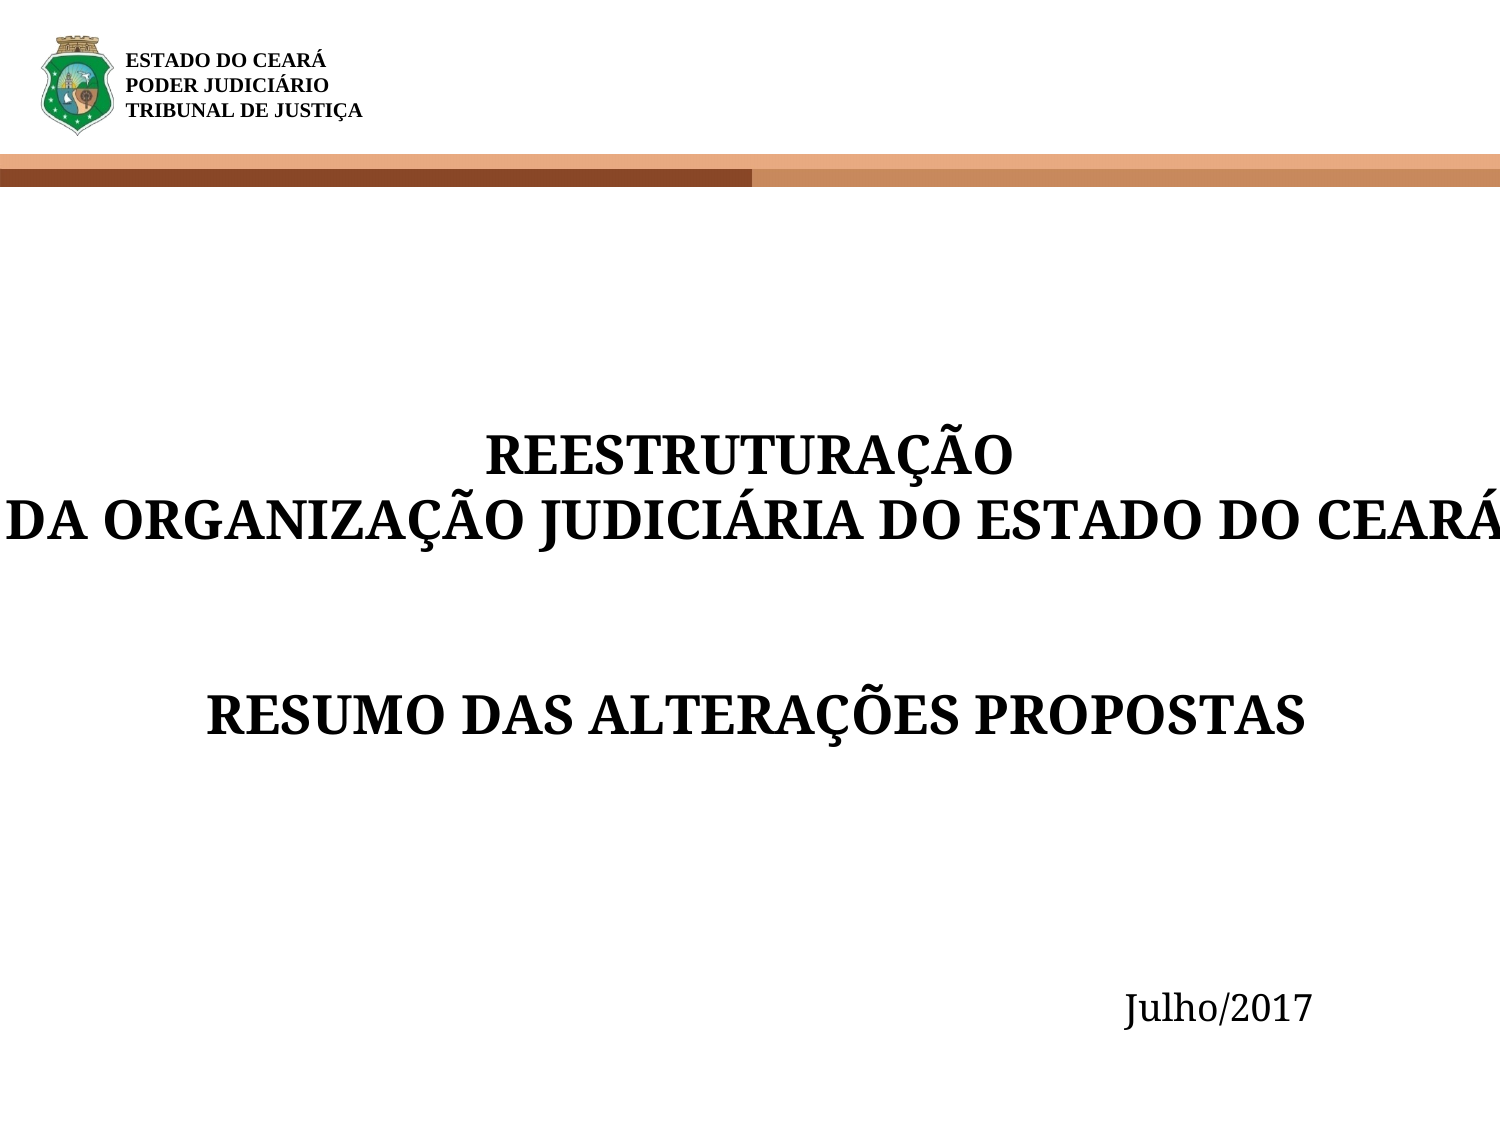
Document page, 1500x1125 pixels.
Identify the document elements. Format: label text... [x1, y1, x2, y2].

picture [0, 154, 1500, 187]
text_box REESTRUTURAÇÃO DA ORGANIZAÇÃO JUDICIÁRIA DO ESTADO DO CEARÁ RESUMO DAS ALTERAÇÕES PROPOSTAS [275, 413, 1241, 629]
picture [37, 35, 118, 136]
text_box Julho/2017 [1056, 976, 1329, 1037]
